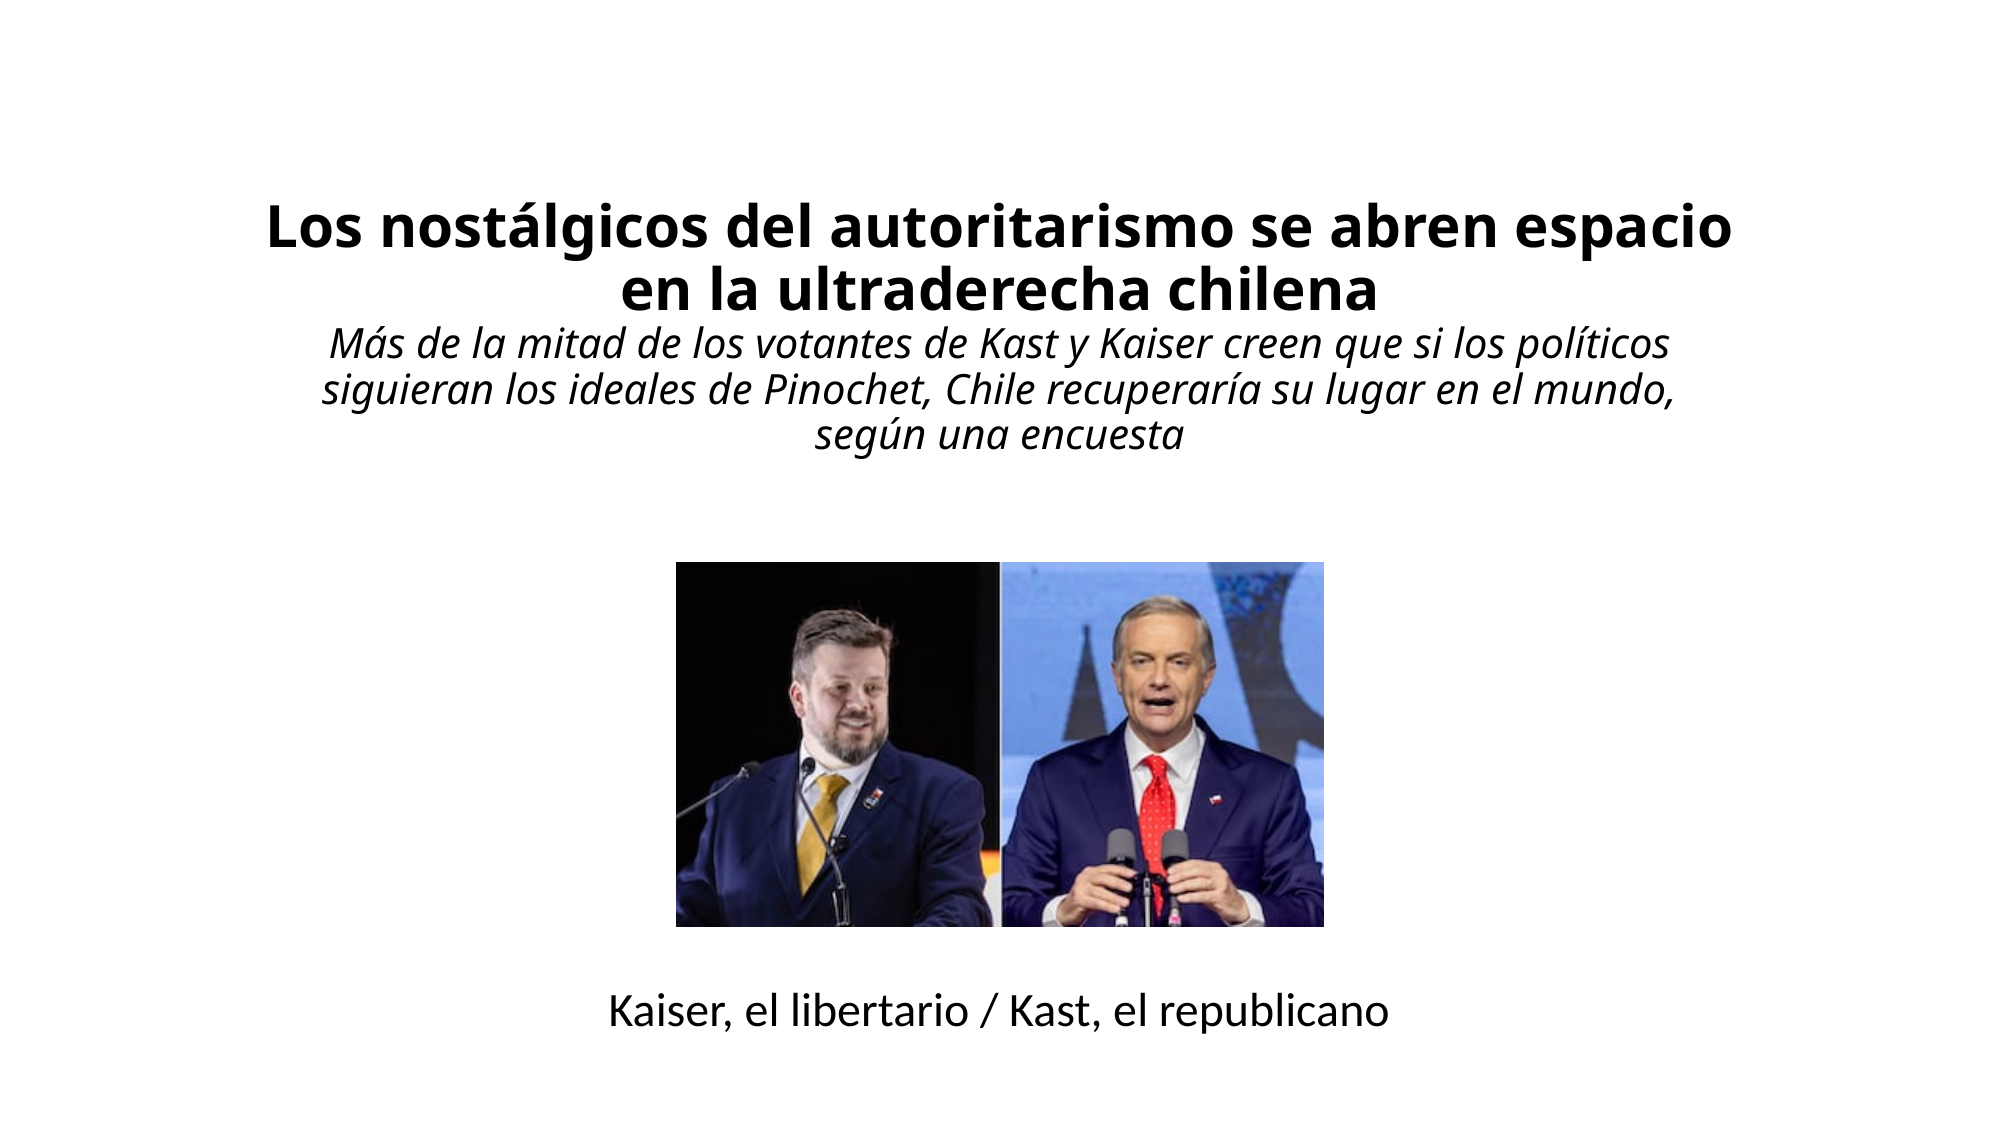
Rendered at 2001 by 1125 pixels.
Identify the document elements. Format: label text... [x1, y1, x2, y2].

subtitle Kaiser, el libertario / Kast, el republicano [249, 772, 1750, 1045]
picture [676, 562, 1324, 927]
title Los nostálgicos del autoritarismo se abren espacio en la ultraderecha chilena Más de la mitad de los votantes de Kast y Kaiser creen que si los políticos siguieran los ideales de Pinochet, Chile recuperaría su lugar en el mundo, según una encuesta [249, 184, 1750, 576]
